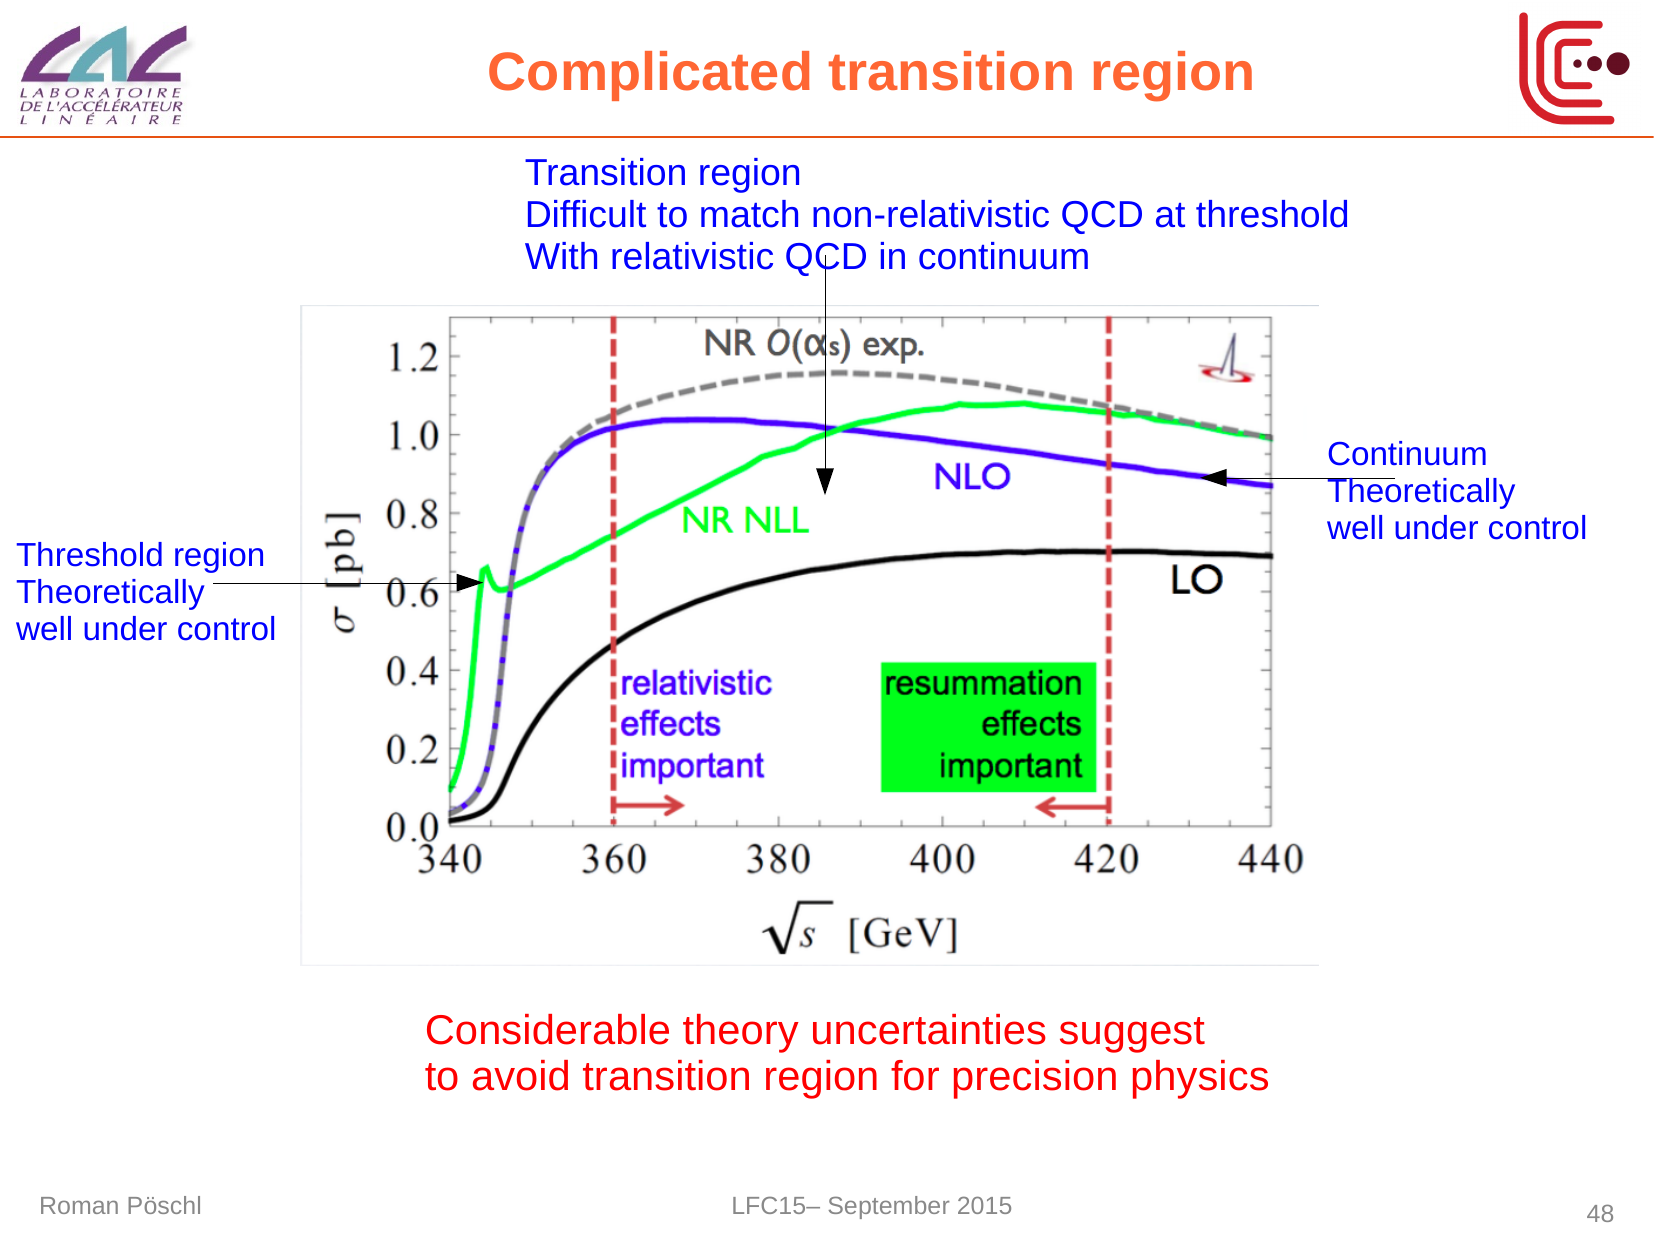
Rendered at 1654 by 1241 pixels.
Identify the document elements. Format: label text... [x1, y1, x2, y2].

picture [1508, 2, 1641, 135]
text_box Transition region Difficult to match non-relativistic QCD at threshold With relativistic QCD in continuum [510, 144, 1368, 286]
title Complicated transition region [128, 29, 1617, 113]
picture [17, 22, 199, 127]
picture [300, 305, 1319, 966]
text_box Continuum Theoretically well under control [1312, 428, 1604, 556]
text_box Threshold region Theoretically well under control [1, 528, 292, 656]
text_box Considerable theory uncertainties suggest to avoid transition region for precision physics [410, 999, 1295, 1107]
